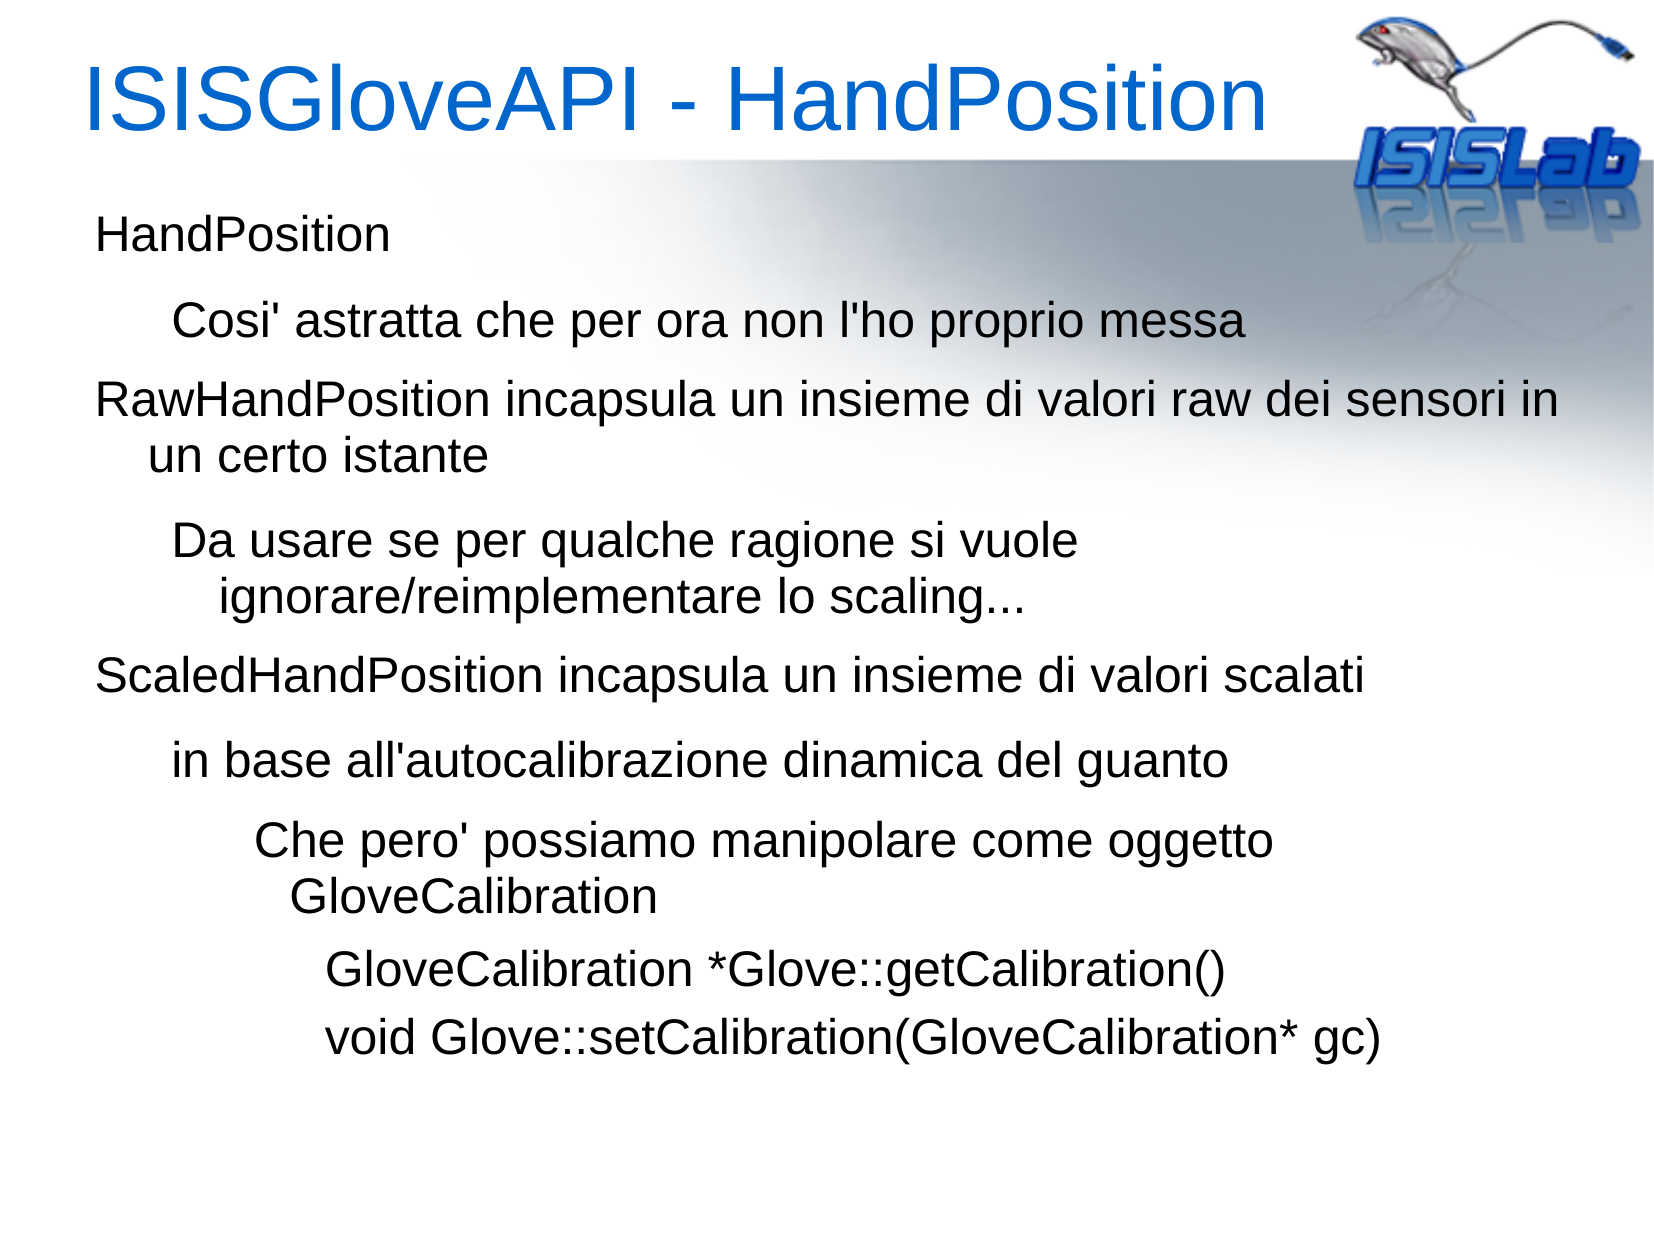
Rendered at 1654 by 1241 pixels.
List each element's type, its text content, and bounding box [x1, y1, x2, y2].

title ISISGloveAPI - HandPosition [82, 47, 1571, 150]
picture [0, 0, 1654, 1241]
list HandPosition Cosi' astratta che per ora non l'ho proprio messa RawHandPosition incapsula un insieme di valori raw dei sensori in un certo istante Da usare se per qualche ragione si vuole ignorare/reimplementare lo scaling... ScaledHandPosition incapsula un insieme di valori scalati in base all'autocalibrazione dinamica del guanto Che pero' possiamo manipolare come oggetto GloveCalibration GloveCalibration *Glove::getCalibration() void Glove::setCalibration(GloveCalibration* gc) [76, 206, 1565, 1065]
